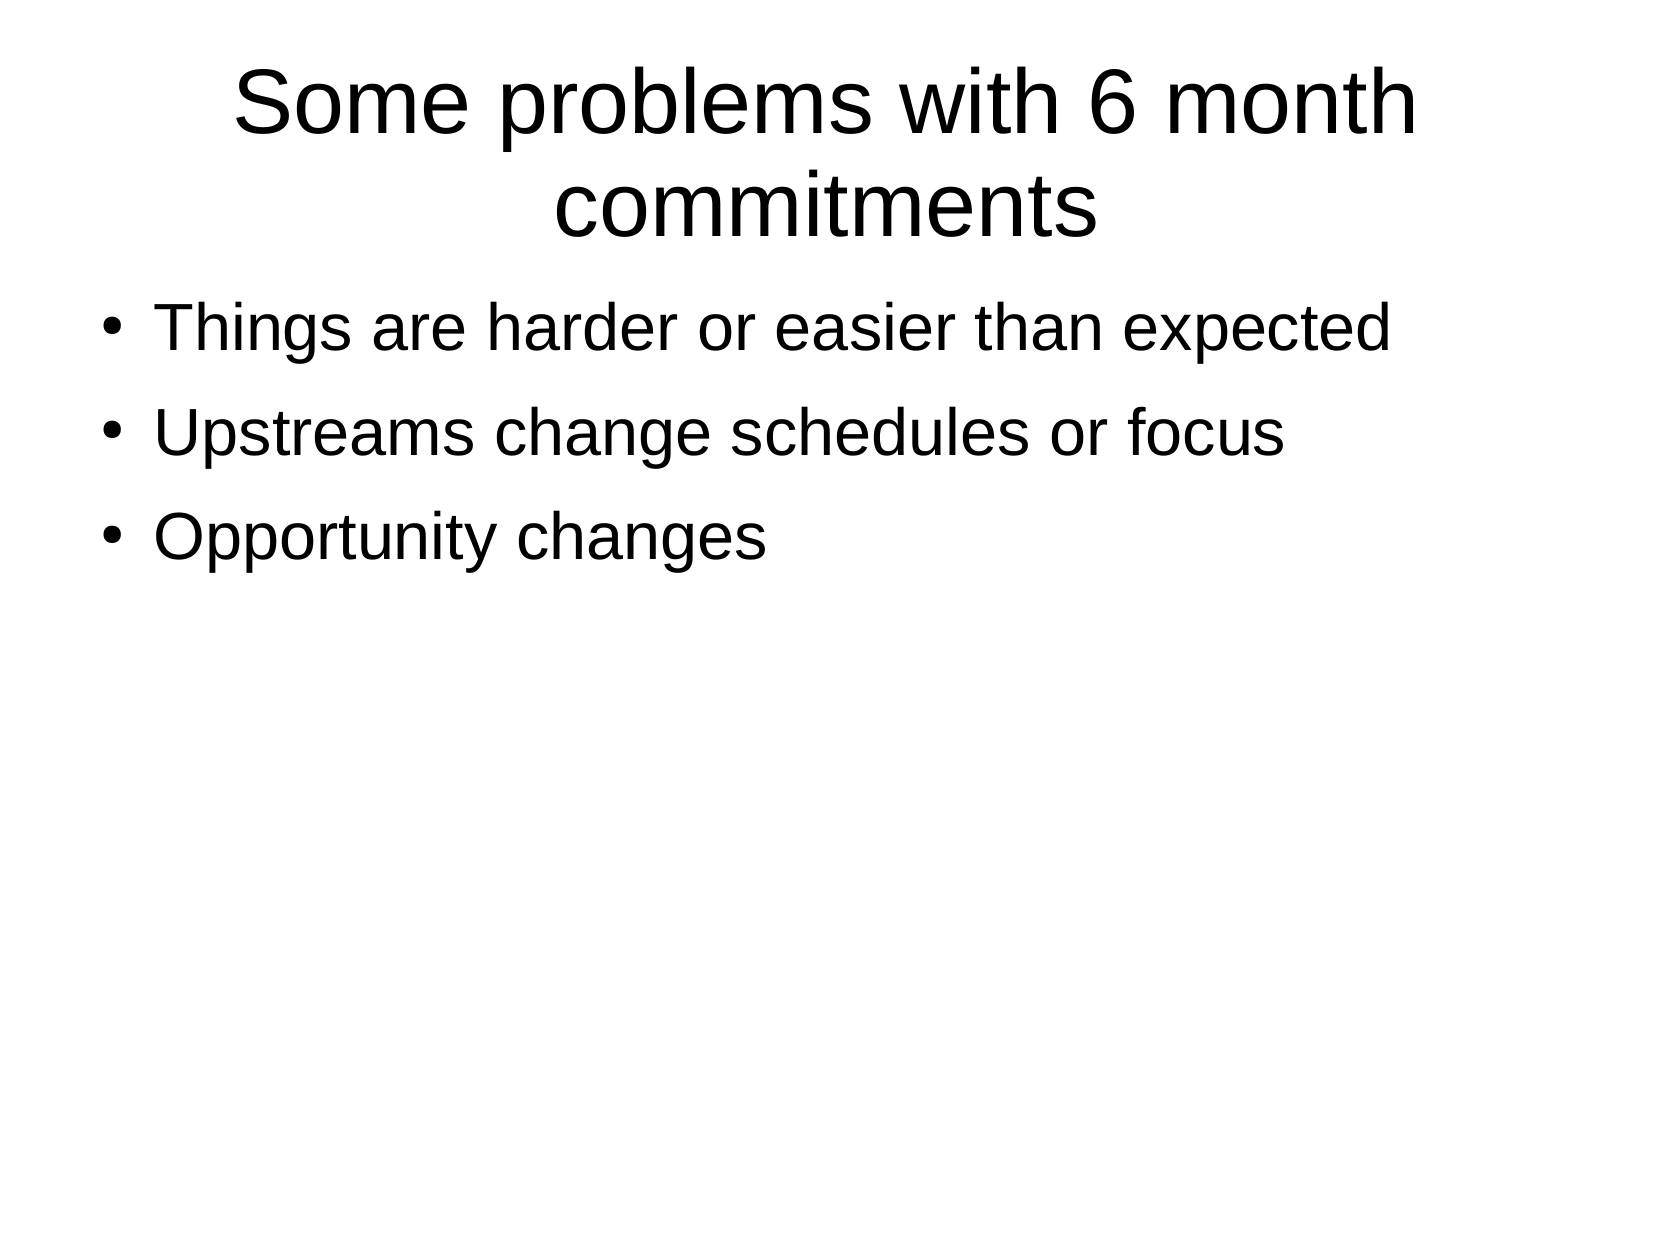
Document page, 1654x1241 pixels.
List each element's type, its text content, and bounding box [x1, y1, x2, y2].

title Some problems with 6 month commitments [82, 49, 1571, 257]
list Things are harder or easier than expected Upstreams change schedules or focus Opportunity changes [82, 290, 1571, 1109]
